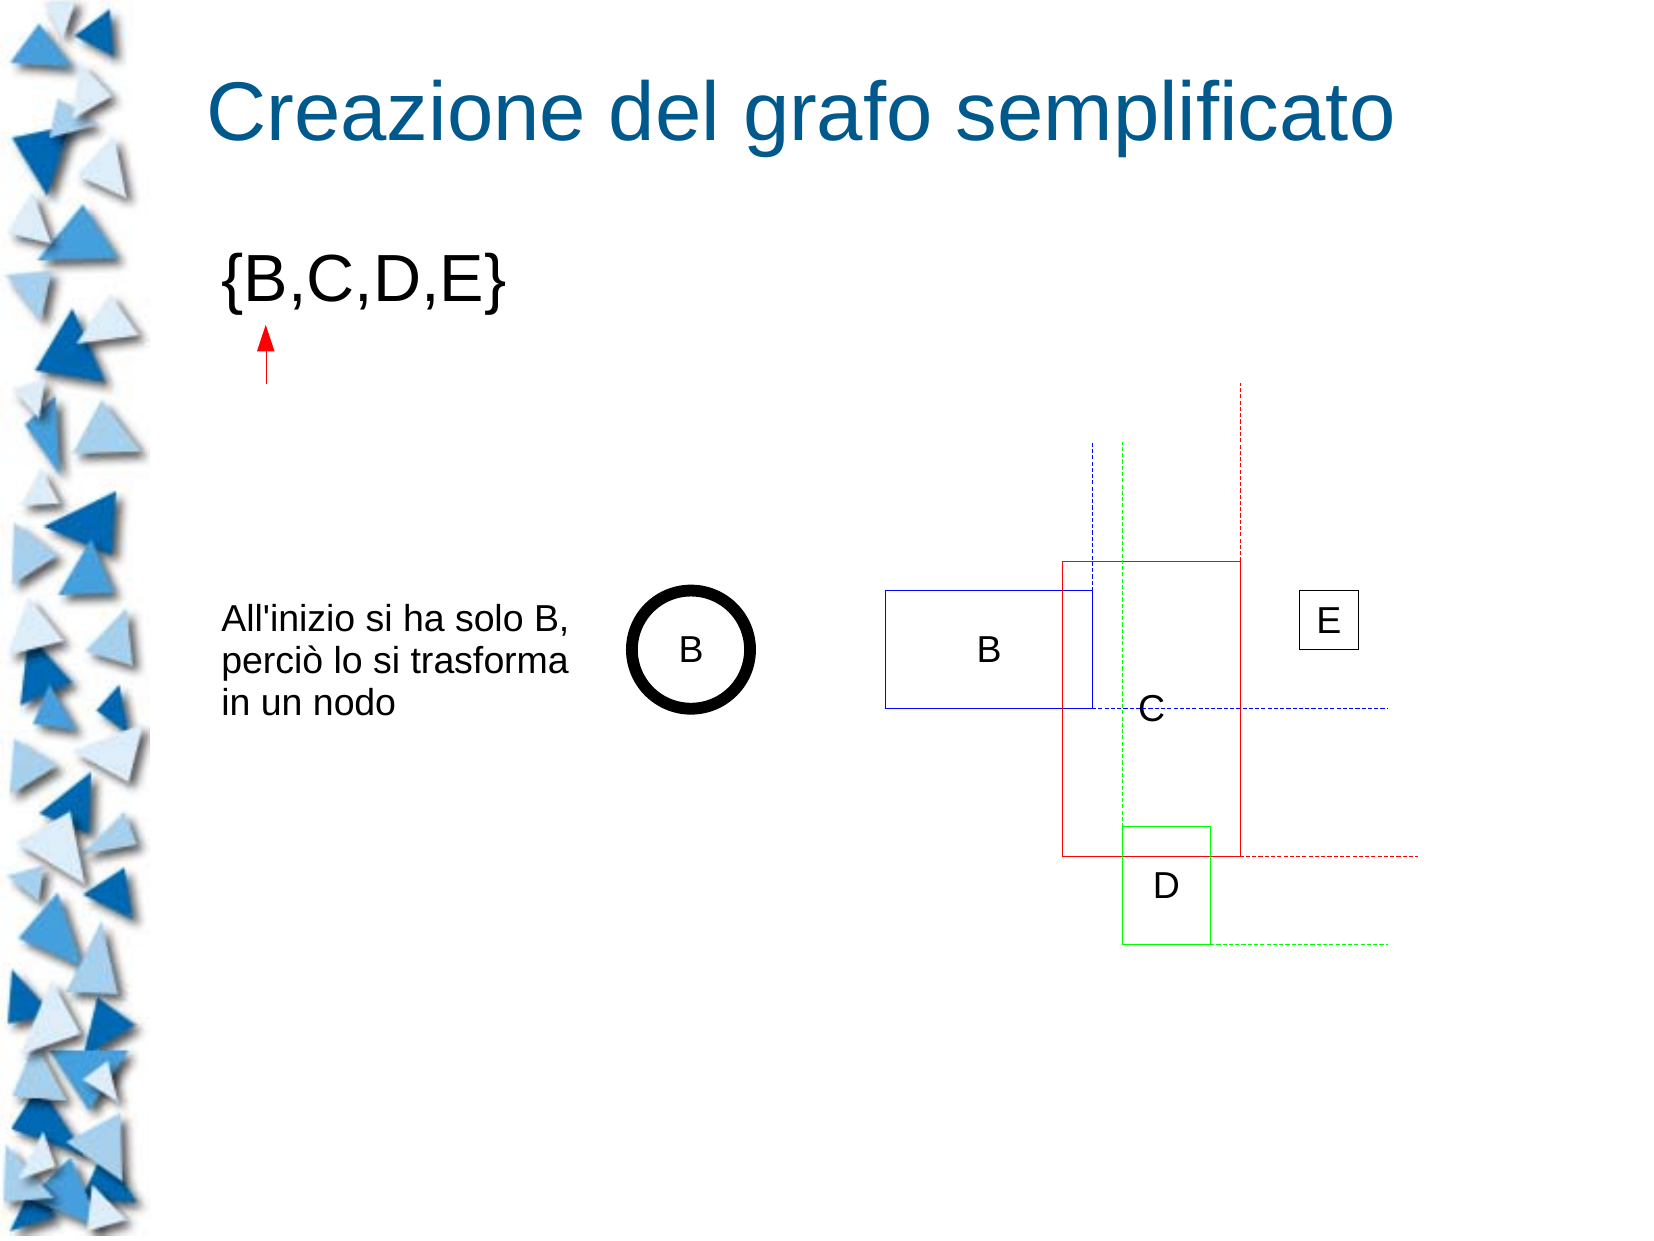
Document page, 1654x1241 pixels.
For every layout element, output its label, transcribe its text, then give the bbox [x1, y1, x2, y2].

picture [0, 0, 150, 1236]
text_box D [1122, 826, 1211, 945]
text_box All'inizio si ha solo B, perciò lo si trasforma in un nodo [206, 590, 591, 775]
text_box E [1299, 590, 1359, 650]
text_box B [885, 590, 1062, 709]
text_box B [631, 590, 751, 709]
title Creazione del grafo semplificato [206, 29, 1619, 193]
text_box {B,C,D,E} [206, 233, 1477, 384]
text_box C [1062, 561, 1241, 857]
